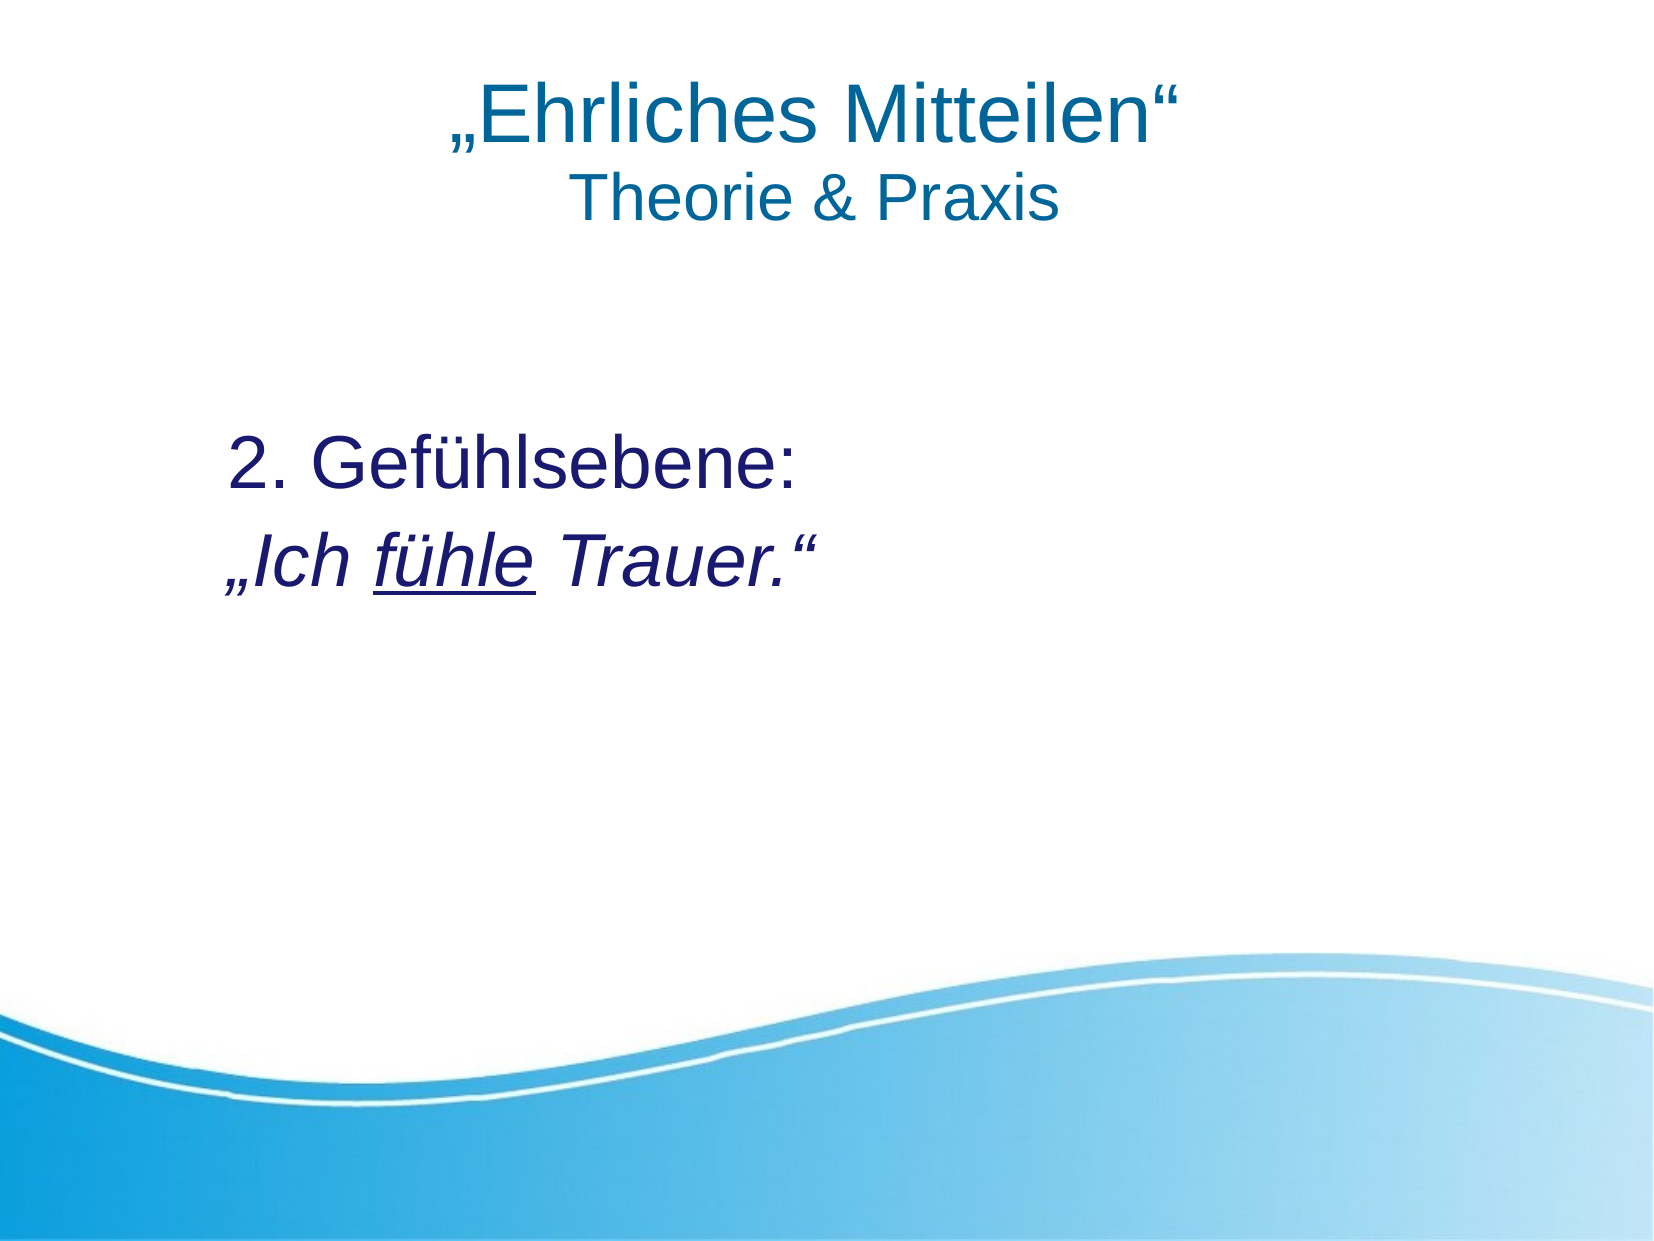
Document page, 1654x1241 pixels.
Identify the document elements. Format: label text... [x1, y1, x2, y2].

text_box 2. Gefühlsebene: „Ich fühle Trauer.“ [212, 413, 1654, 851]
title „Ehrliches Mitteilen“ Theorie & Praxis [70, 47, 1559, 255]
picture [0, 952, 1654, 1241]
